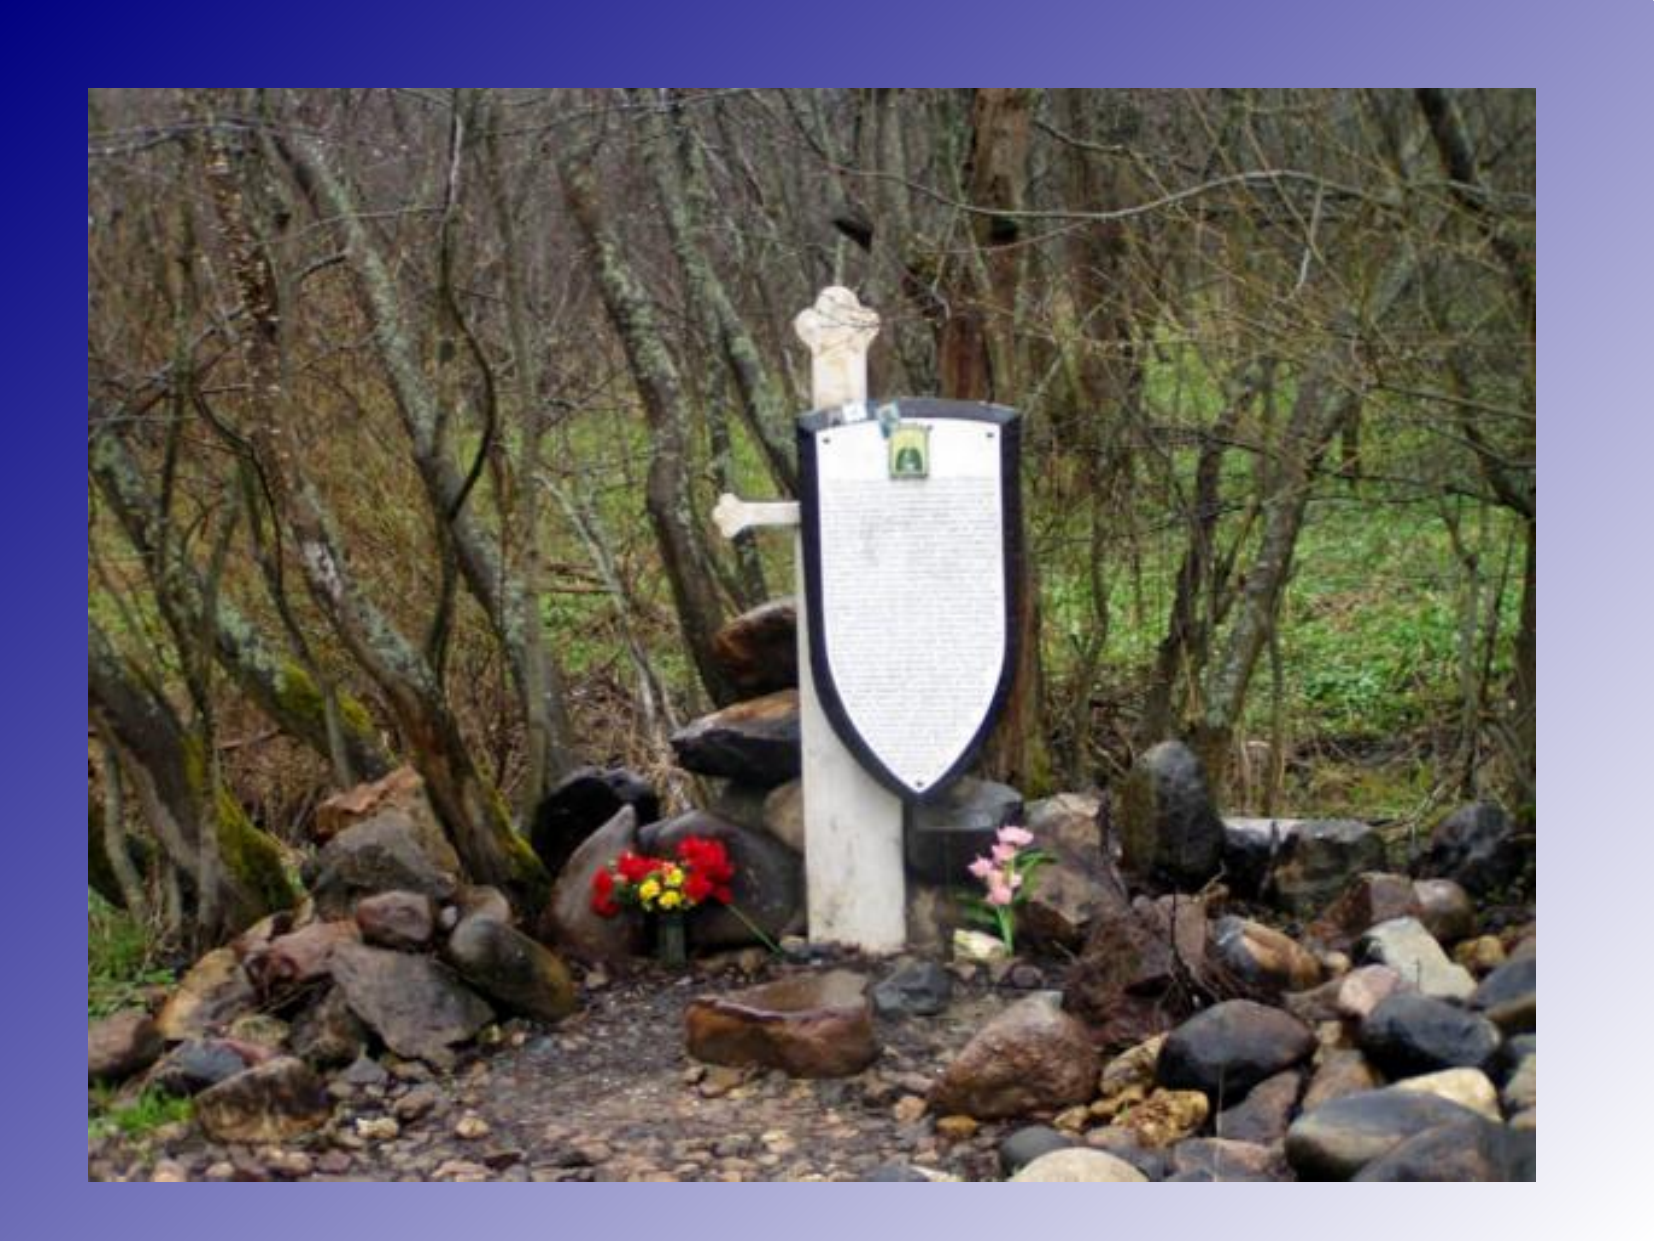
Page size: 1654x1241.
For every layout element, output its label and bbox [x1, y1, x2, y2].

picture [88, 88, 1536, 1182]
